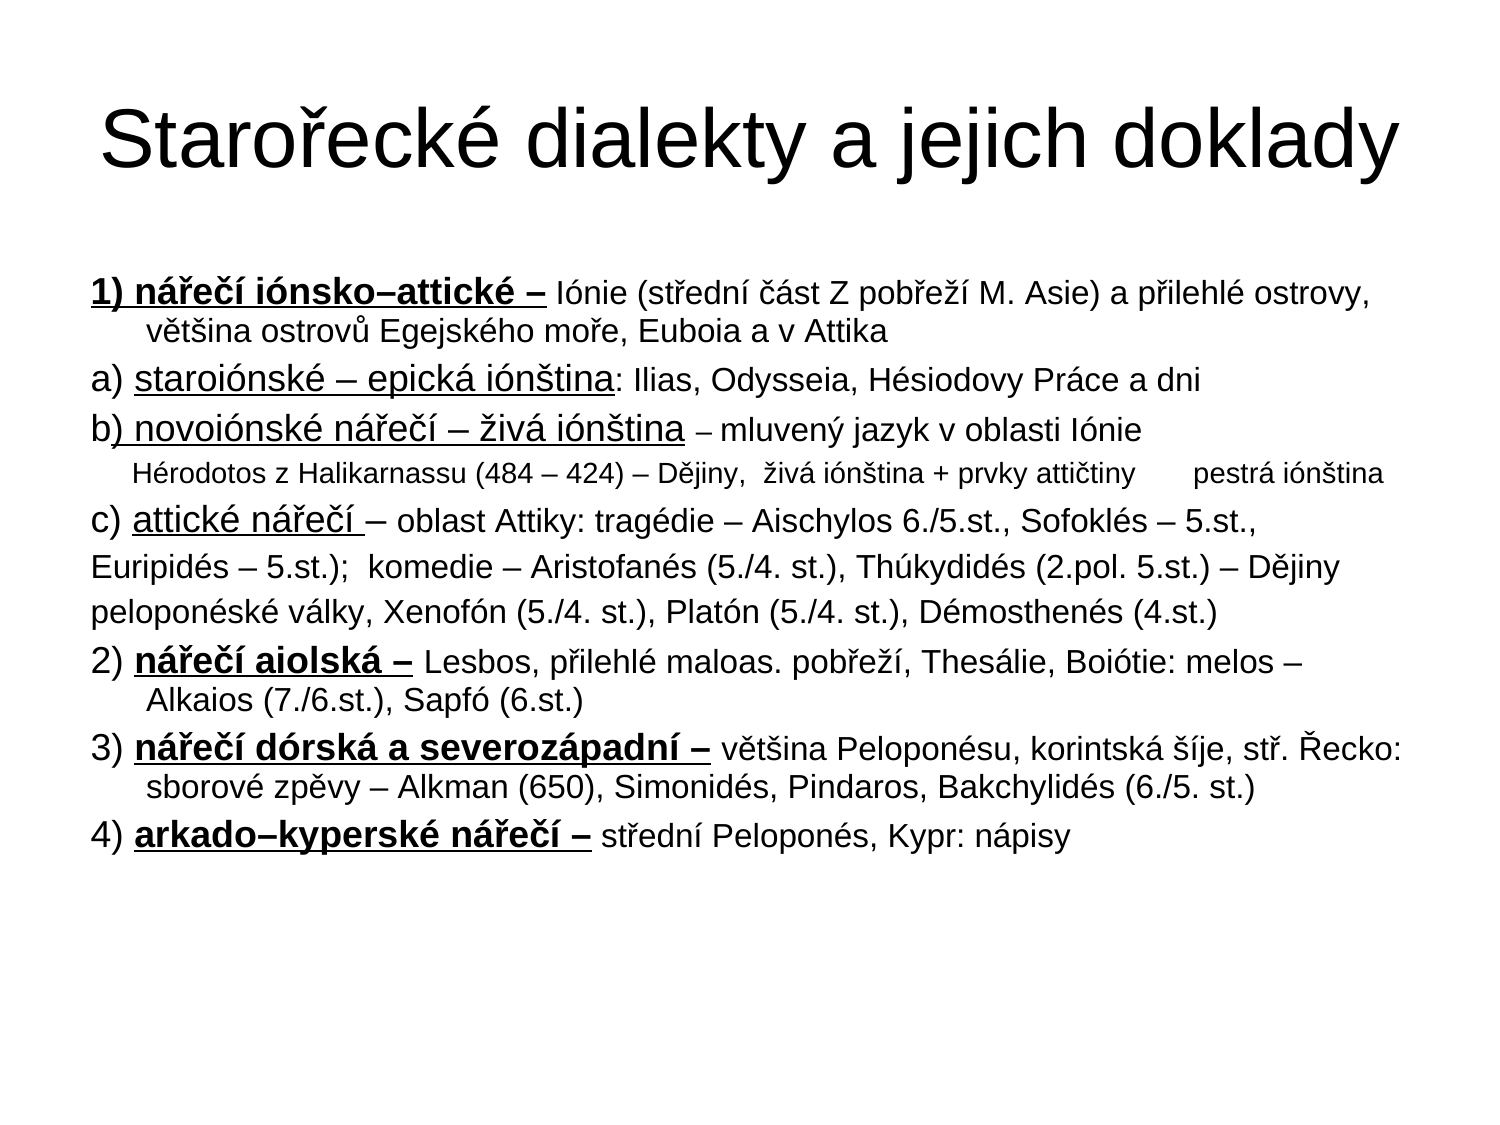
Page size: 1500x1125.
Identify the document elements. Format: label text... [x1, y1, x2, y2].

list 1) nářečí iónsko–attické – Iónie (střední část Z pobřeží M. Asie) a přilehlé ostrovy, většina ostrovů Egejského moře, Euboia a v Attika a) staroiónské – epická iónština: Ilias, Odysseia, Hésiodovy Práce a dni b) novoiónské nářečí – živá iónština – mluvený jazyk v oblasti Iónie Hérodotos z Halikarnassu (484 – 424) – Dějiny, živá iónština + prvky attičtiny pestrá iónština c) attické nářečí – oblast Attiky: tragédie – Aischylos 6./5.st., Sofoklés – 5.st., Euripidés – 5.st.); komedie – Aristofanés (5./4. st.), Thúkydidés (2.pol. 5.st.) – Dějiny peloponéské války, Xenofón (5./4. st.), Platón (5./4. st.), Démosthenés (4.st.) 2) nářečí aiolská – Lesbos, přilehlé maloas. pobřeží, Thesálie, Boiótie: melos – Alkaios (7./6.st.), Sapfó (6.st.) 3) nářečí dórská a severozápadní – většina Peloponésu, korintská šíje, stř. Řecko: sborové zpěvy – Alkman (650), Simonidés, Pindaros, Bakchylidés (6./5. st.) 4) arkado–kyperské nářečí – střední Peloponés, Kypr: nápisy [75, 262, 1426, 1006]
title Starořecké dialekty a jejich doklady [75, 45, 1426, 233]
